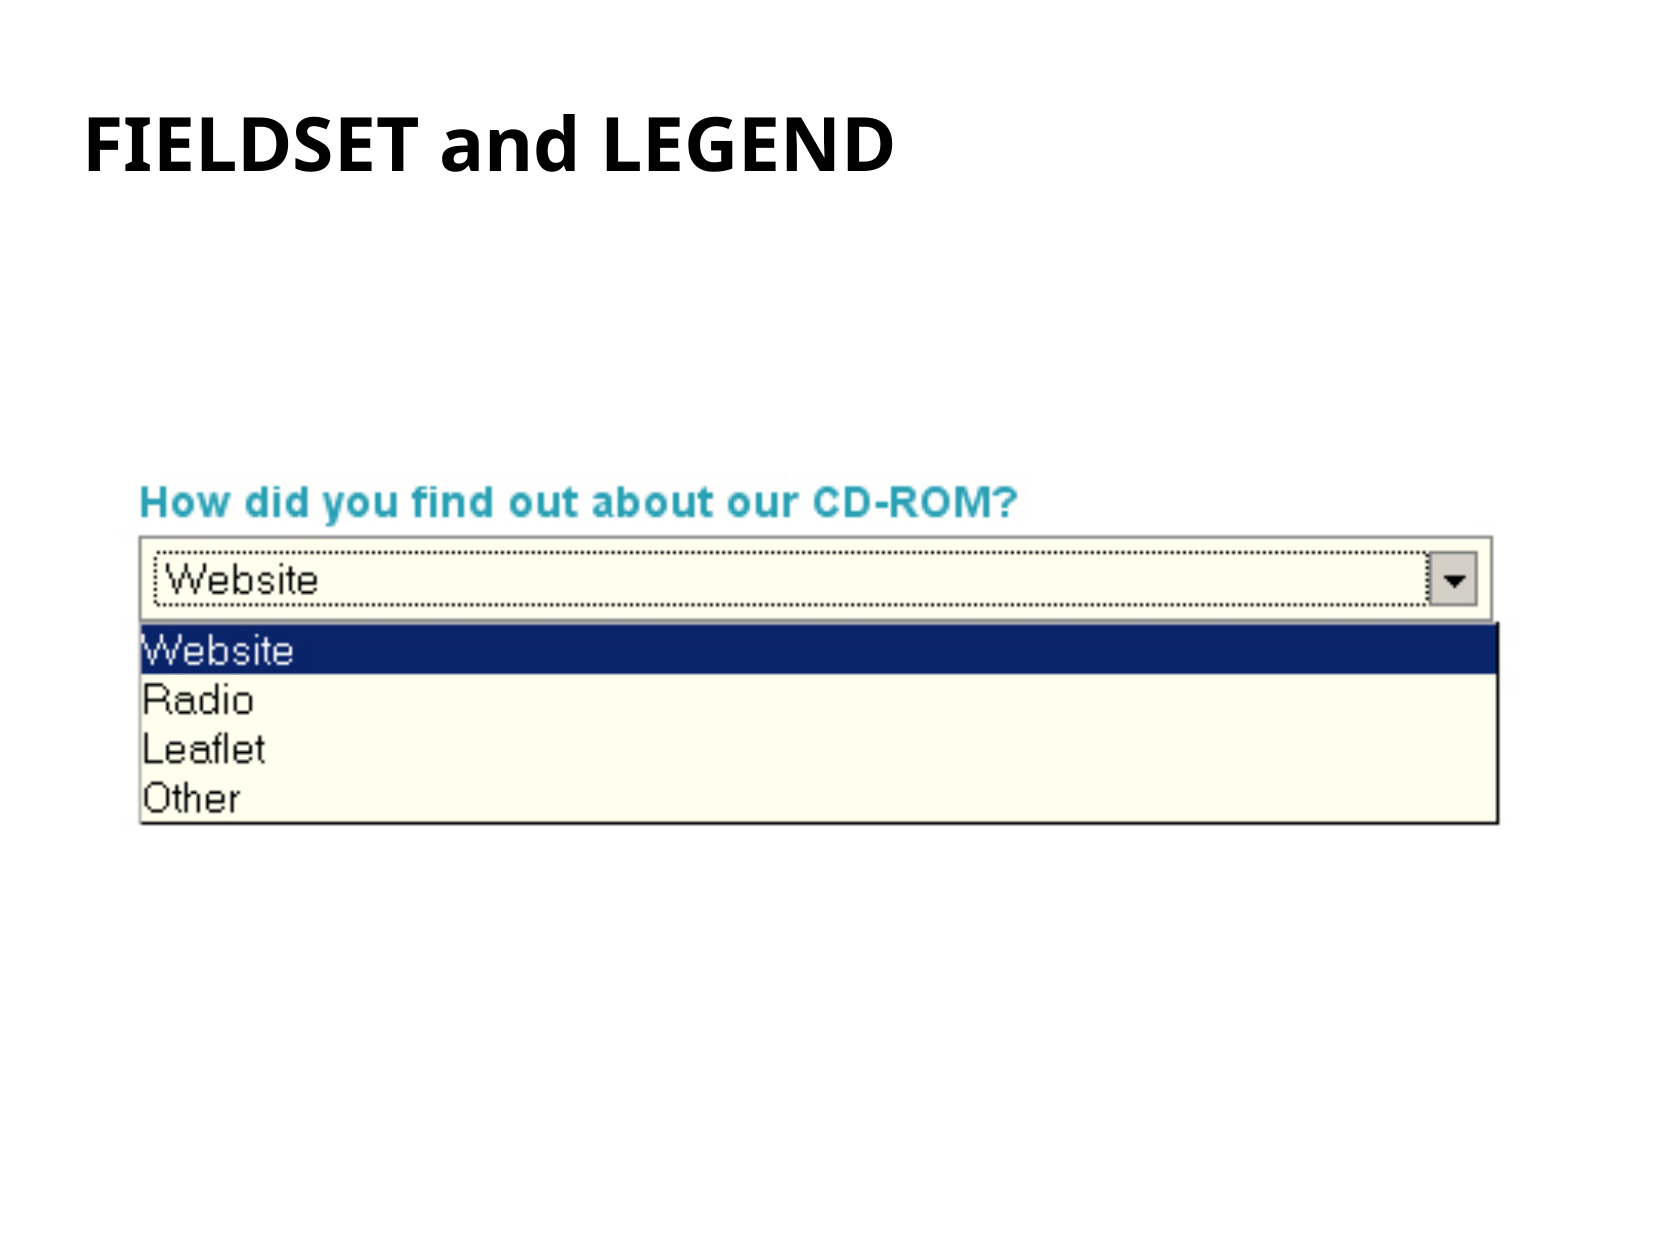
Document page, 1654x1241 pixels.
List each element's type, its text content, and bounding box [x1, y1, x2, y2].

title FIELDSET and LEGEND [82, 86, 1571, 200]
picture [118, 472, 1528, 832]
